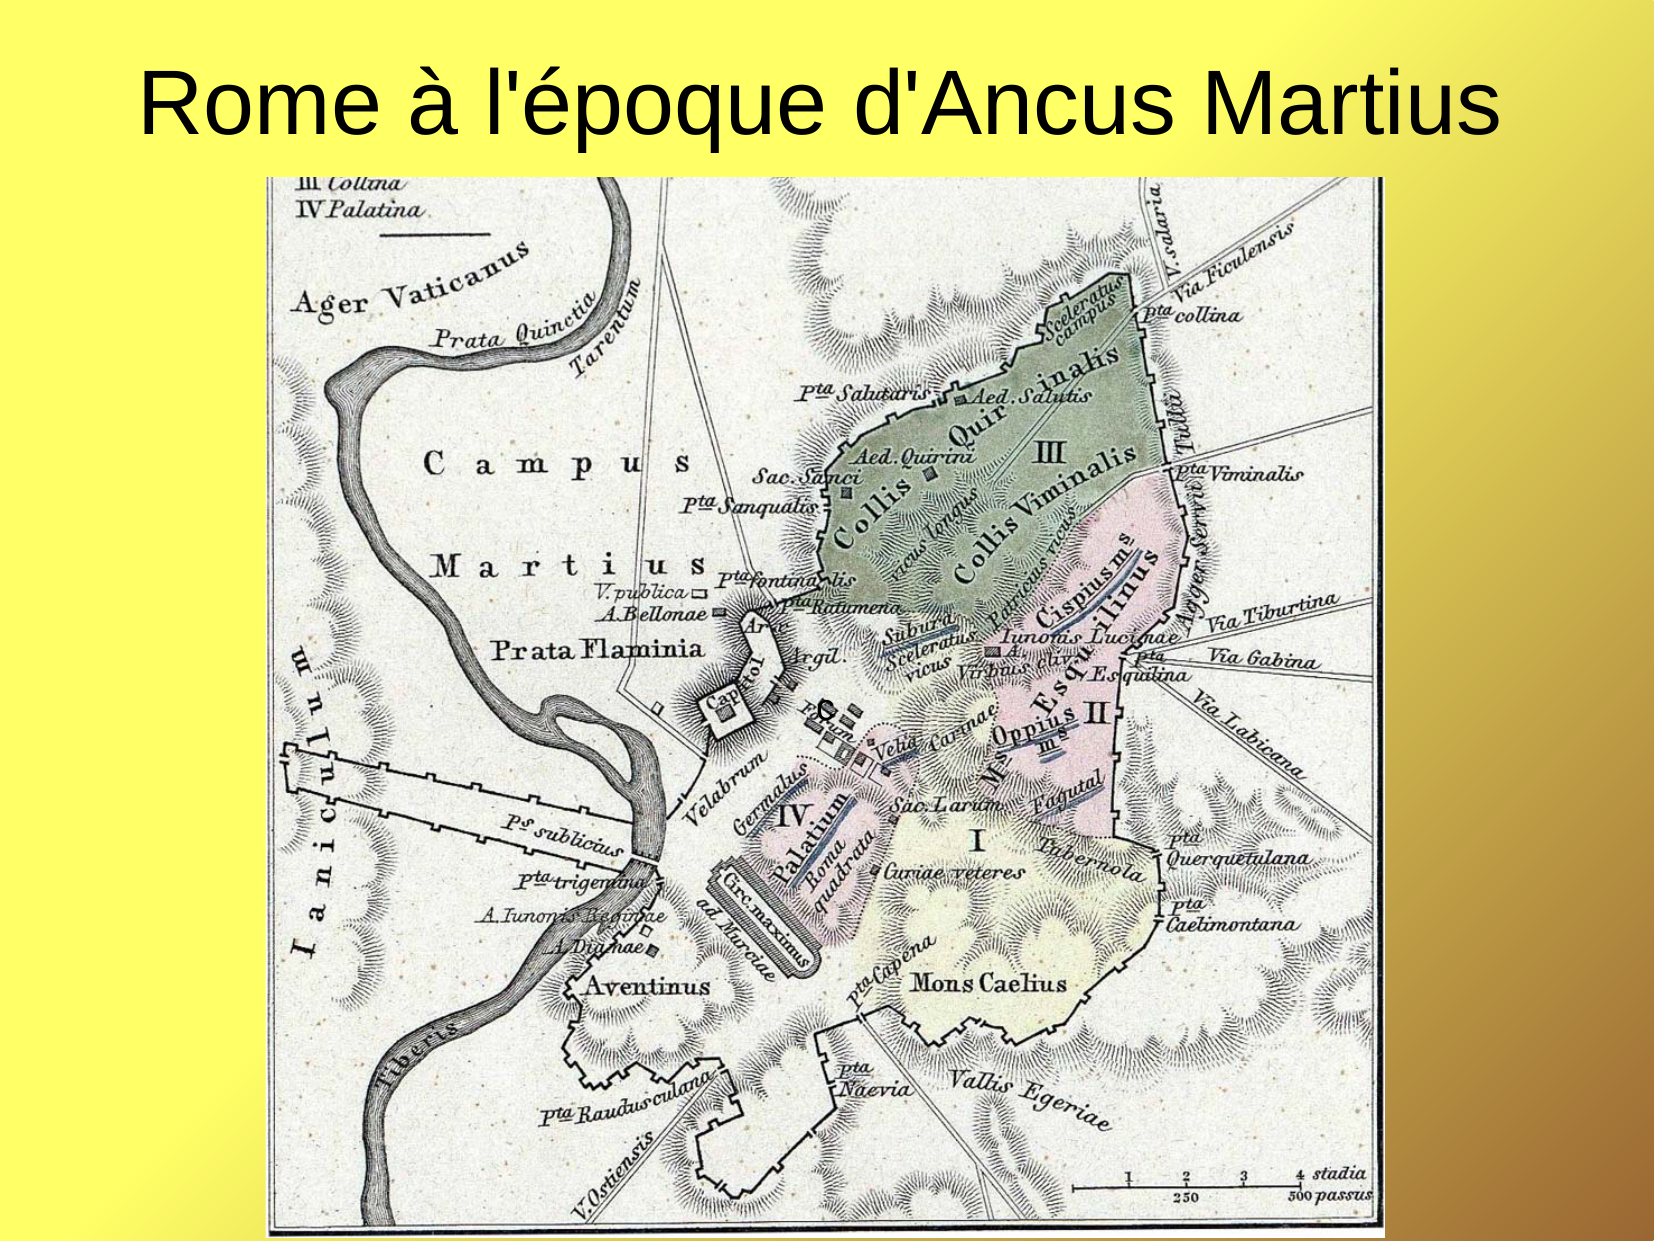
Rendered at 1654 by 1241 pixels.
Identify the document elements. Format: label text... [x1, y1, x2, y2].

picture [265, 177, 1385, 1238]
title Rome à l'époque d'Ancus Martius [76, 0, 1565, 207]
